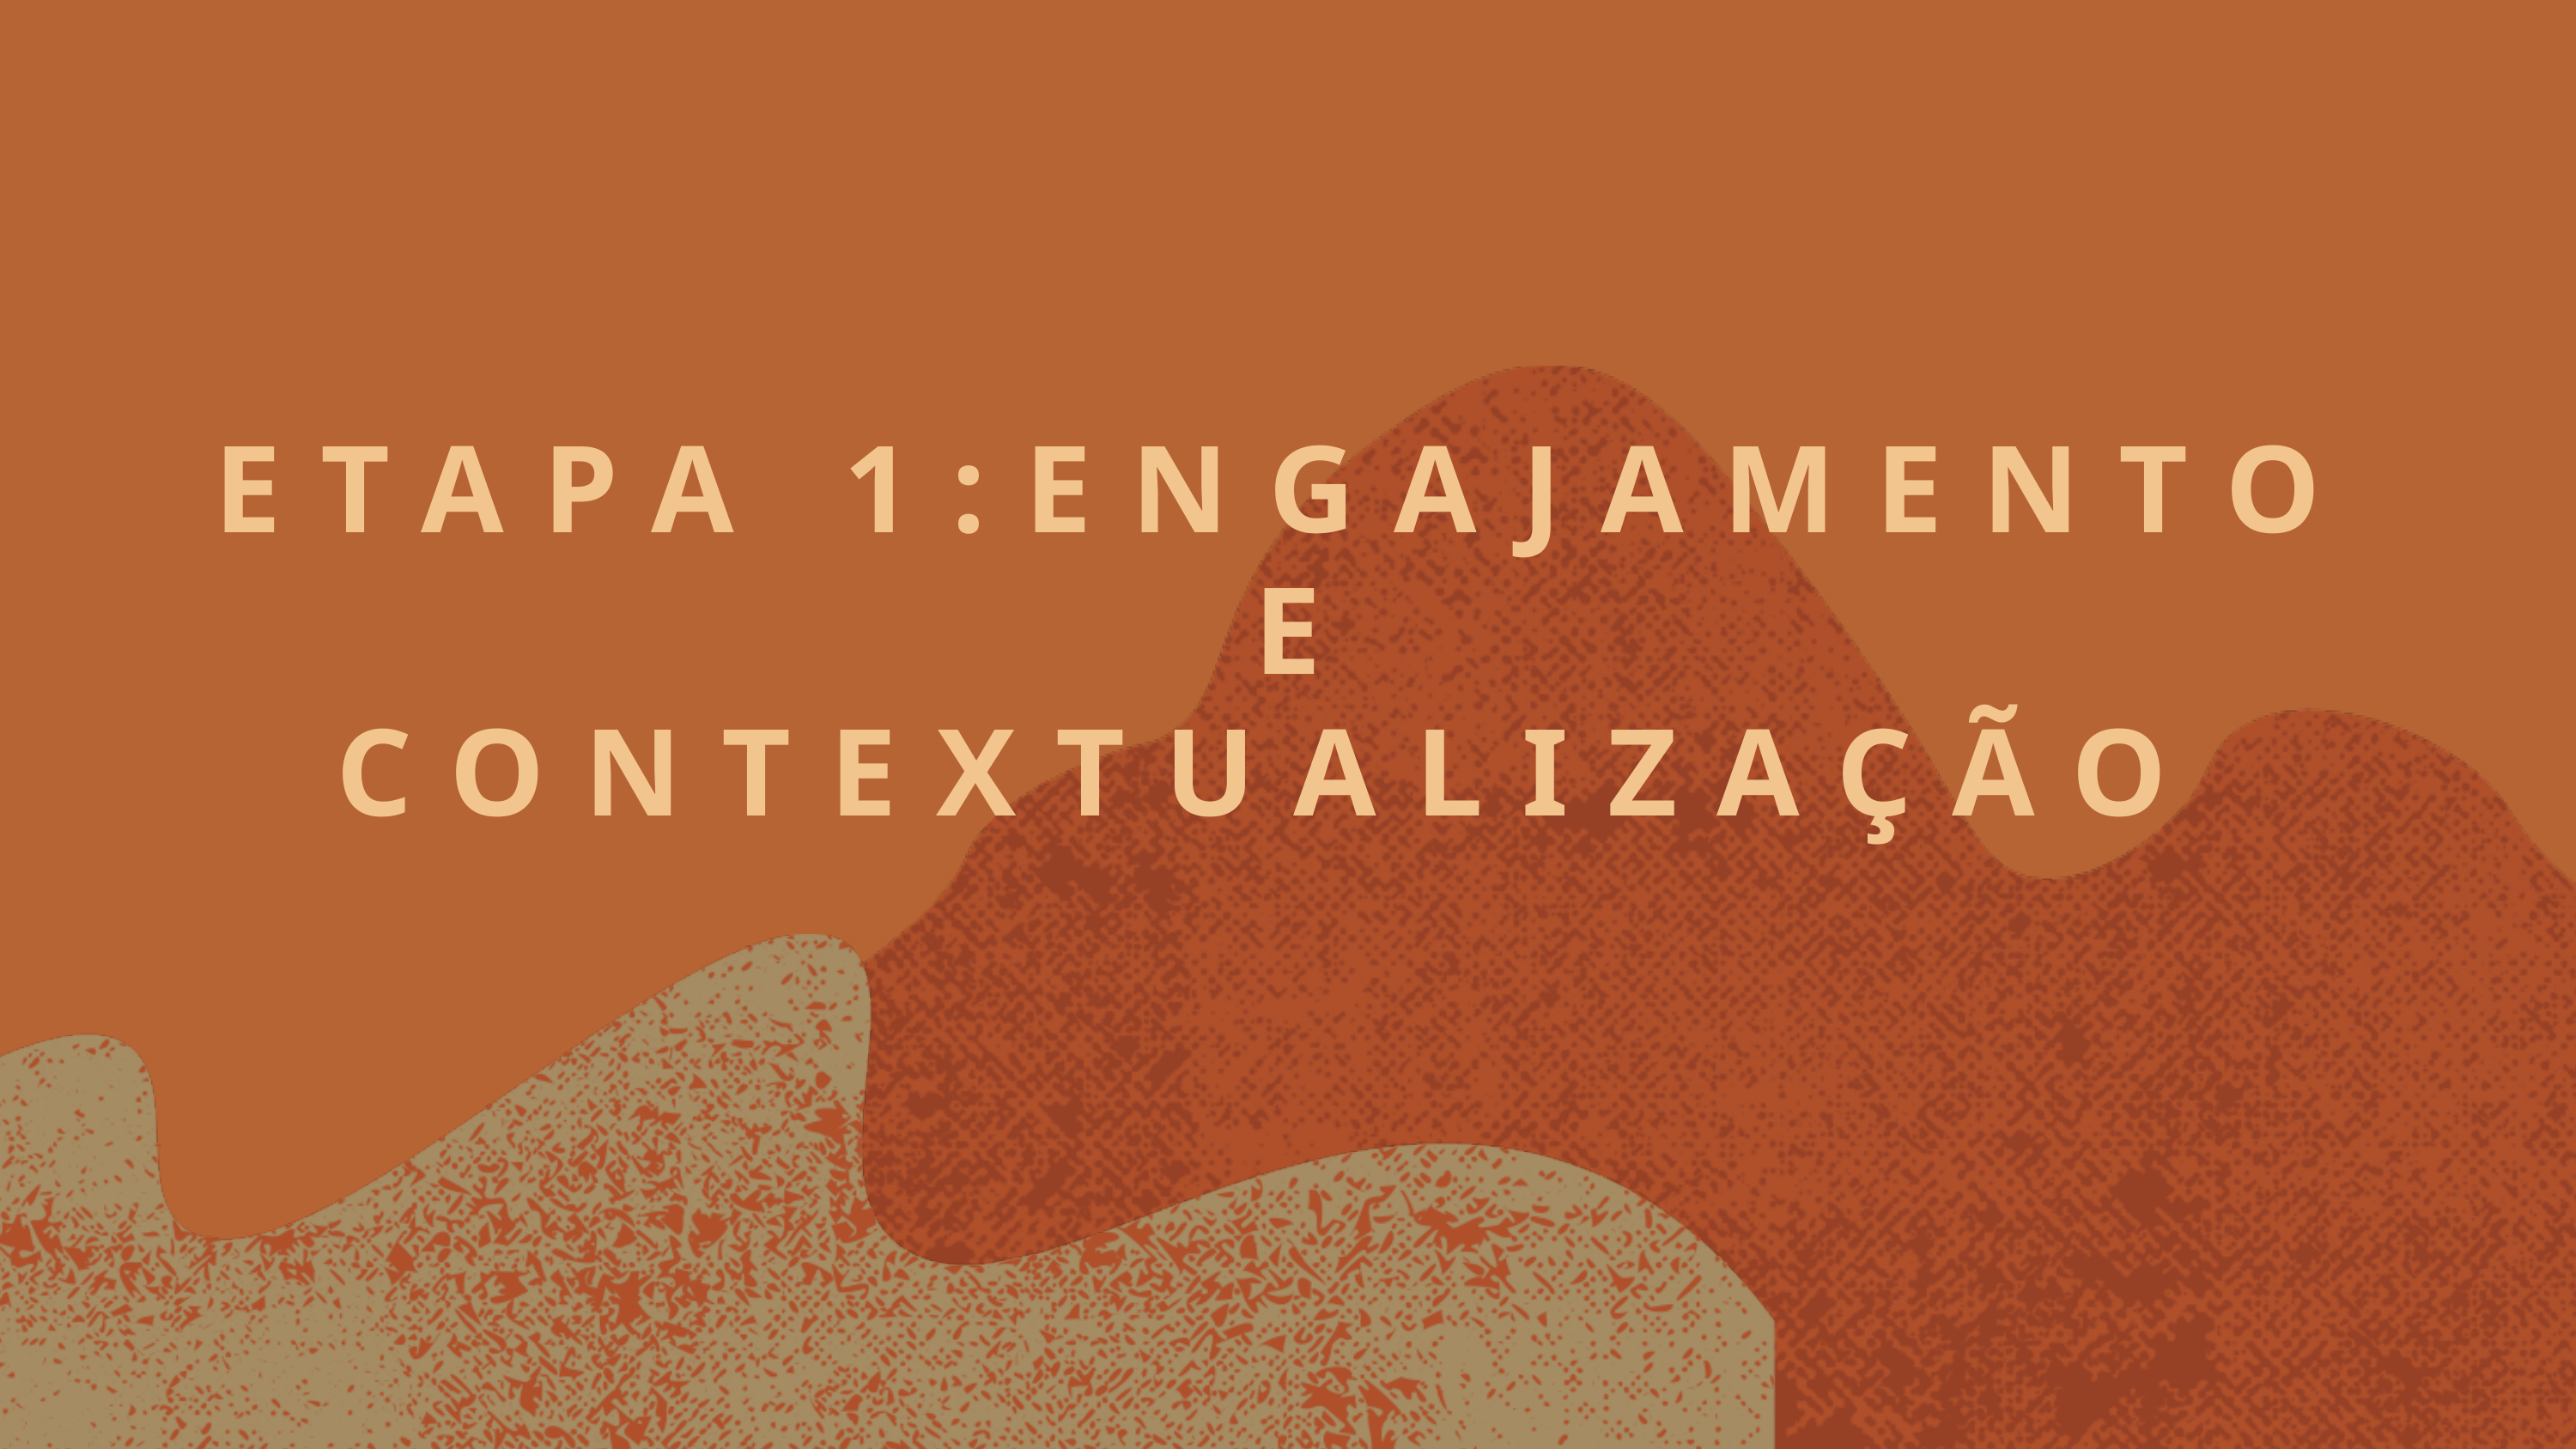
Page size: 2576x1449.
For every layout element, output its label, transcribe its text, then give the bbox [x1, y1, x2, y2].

text_box [0, 366, 2576, 1449]
text_box ETAPA 1:ENGAJAMENTO E CONTEXTUALIZAÇÃO [208, 414, 2368, 840]
